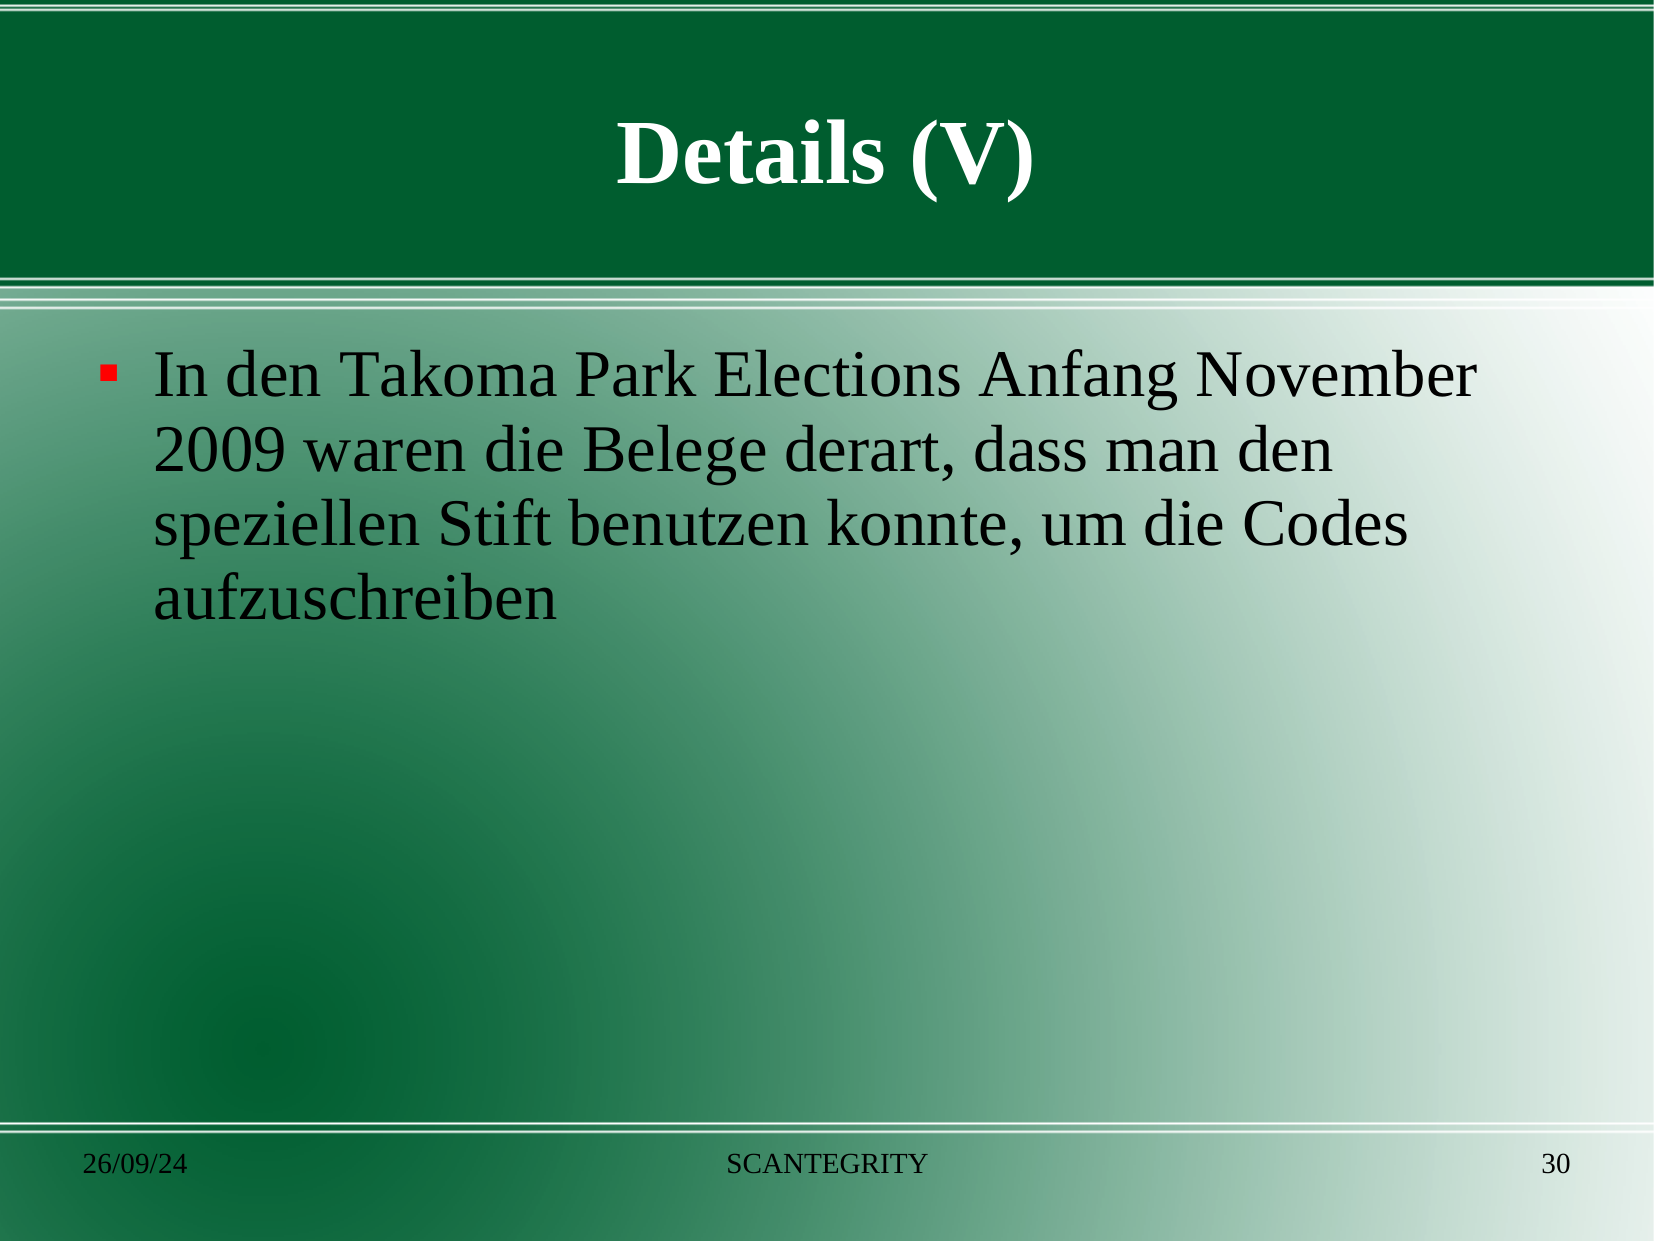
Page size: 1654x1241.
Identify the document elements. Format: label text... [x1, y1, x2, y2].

title Details (V) [82, 56, 1571, 250]
list In den Takoma Park Elections Anfang November 2009 waren die Belege derart, dass man den speziellen Stift benutzen konnte, um die Codes aufzuschreiben [82, 337, 1571, 1037]
picture [0, 0, 1654, 1241]
